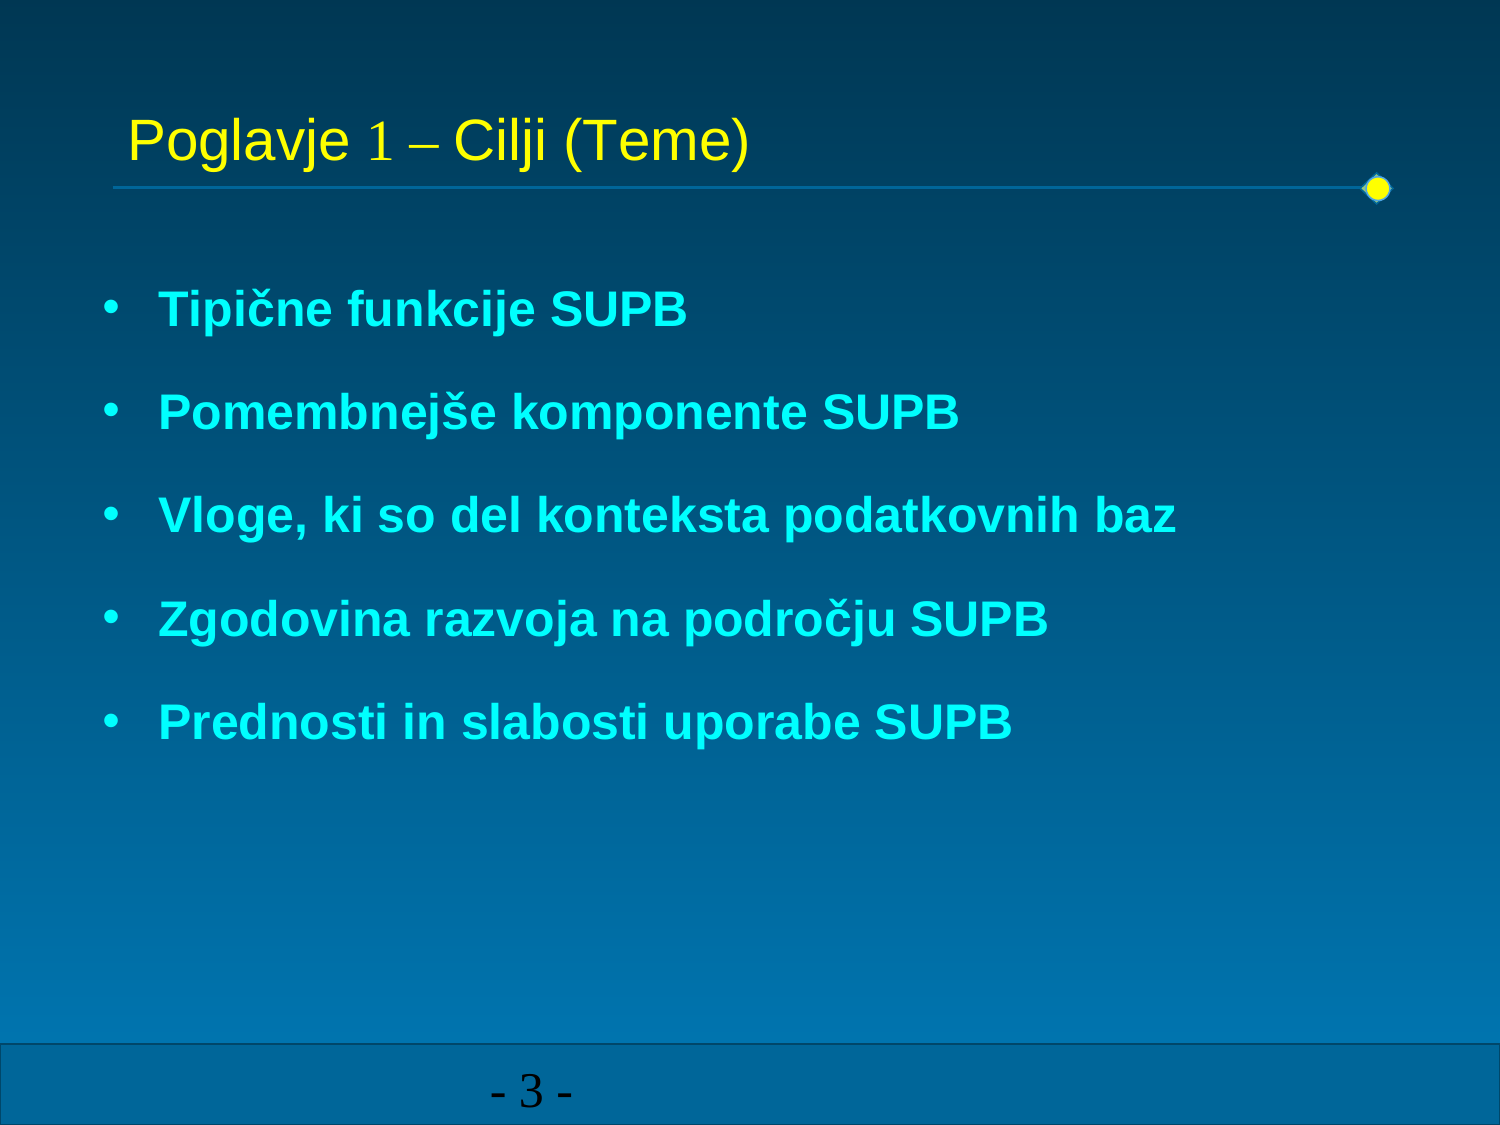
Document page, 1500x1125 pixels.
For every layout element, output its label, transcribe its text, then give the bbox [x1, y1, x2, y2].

list Tipične funkcije SUPB Pomembnejše komponente SUPB Vloge, ki so del konteksta podatkovnih baz Zgodovina razvoja na področju SUPB Prednosti in slabosti uporabe SUPB [87, 262, 1356, 938]
title Poglavje 1 – Cilji (Teme) [112, 94, 1388, 181]
